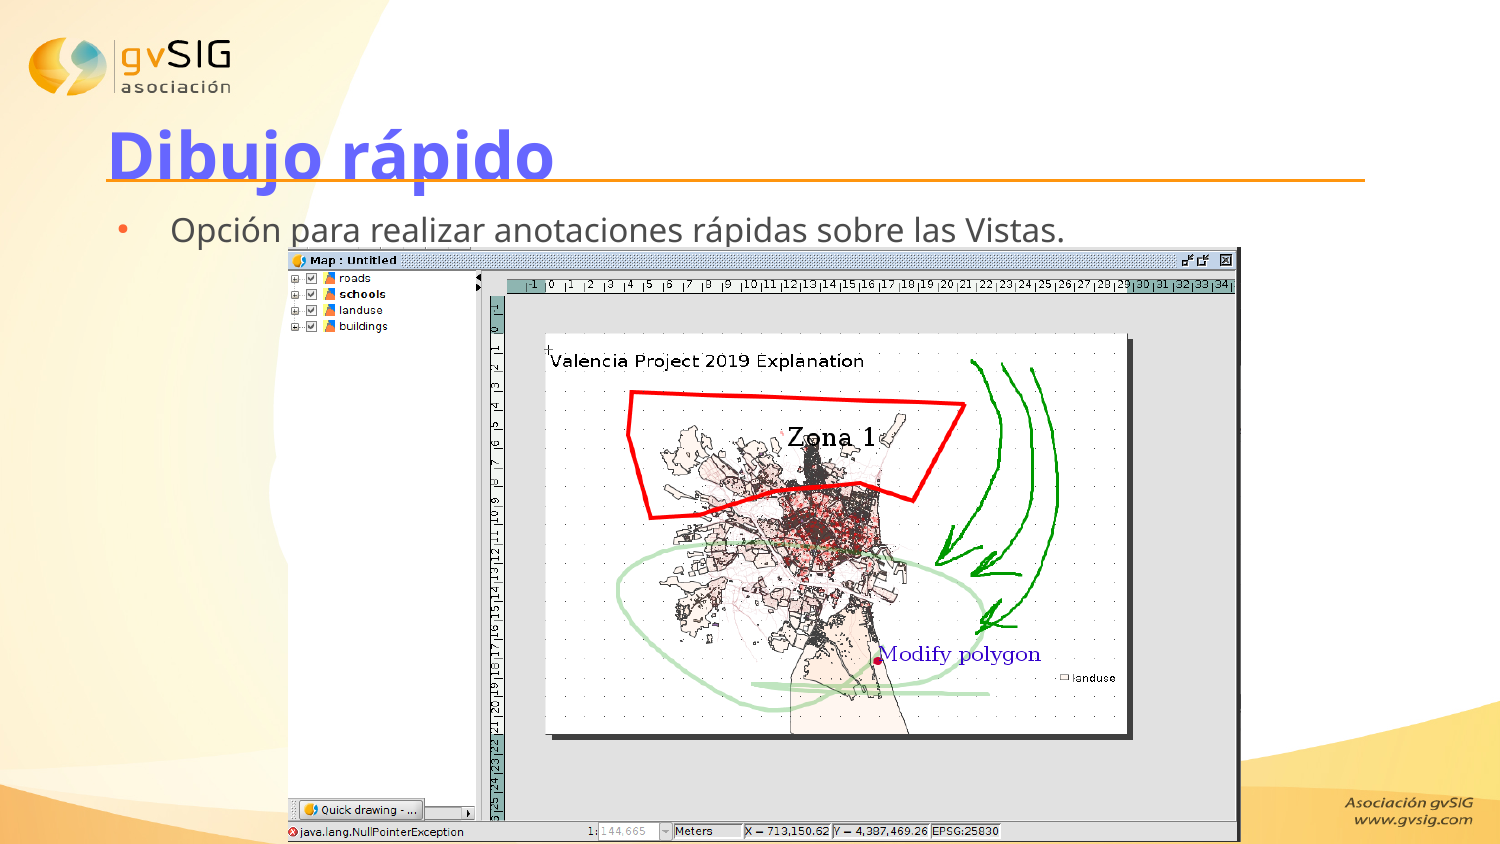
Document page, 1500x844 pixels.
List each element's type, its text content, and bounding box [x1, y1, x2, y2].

picture [0, 0, 1500, 844]
title Dibujo rápido [106, 115, 1457, 193]
list Opción para realizar anotaciones rápidas sobre las Vistas. [99, 129, 1300, 770]
